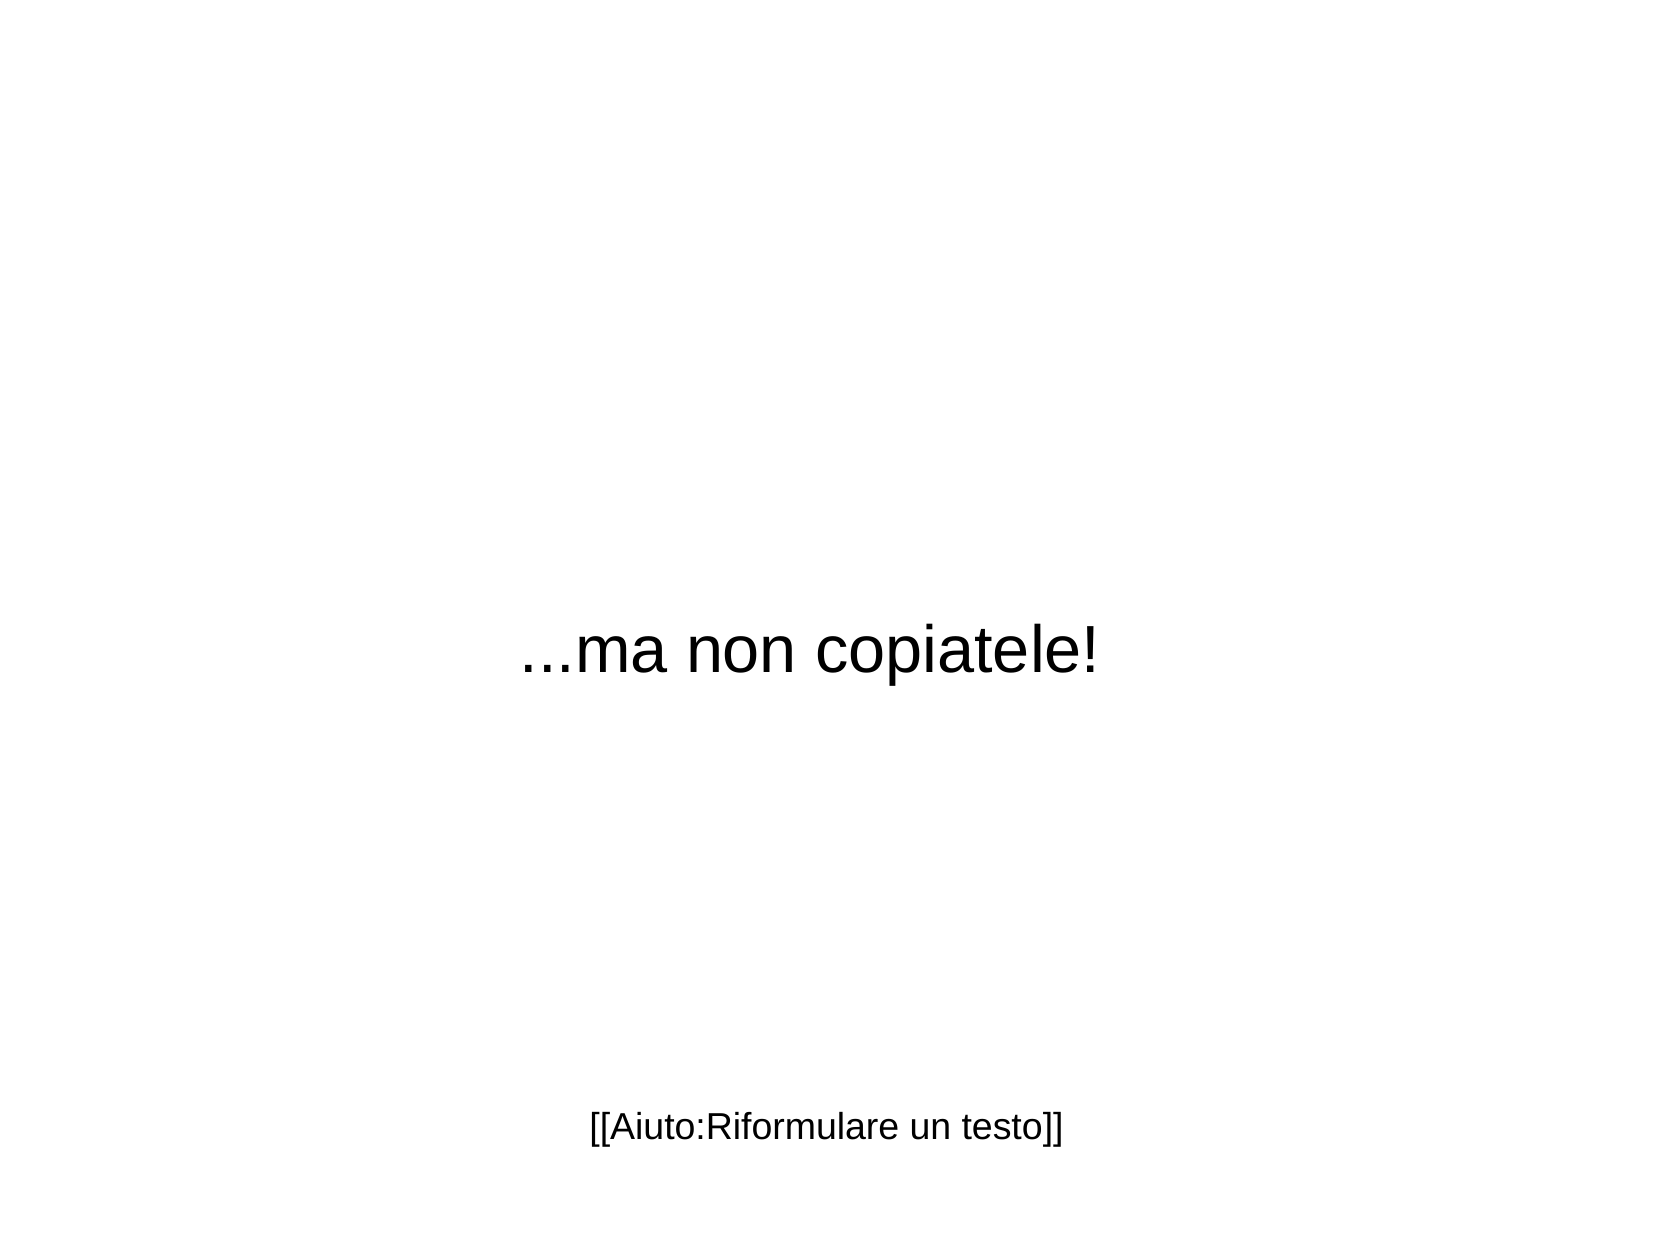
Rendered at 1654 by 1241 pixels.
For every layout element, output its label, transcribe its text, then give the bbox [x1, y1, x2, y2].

text_box [[Aiuto:Riformulare un testo]] [429, 1098, 1225, 1156]
subtitle ...ma non copiatele! [82, 290, 1538, 1010]
